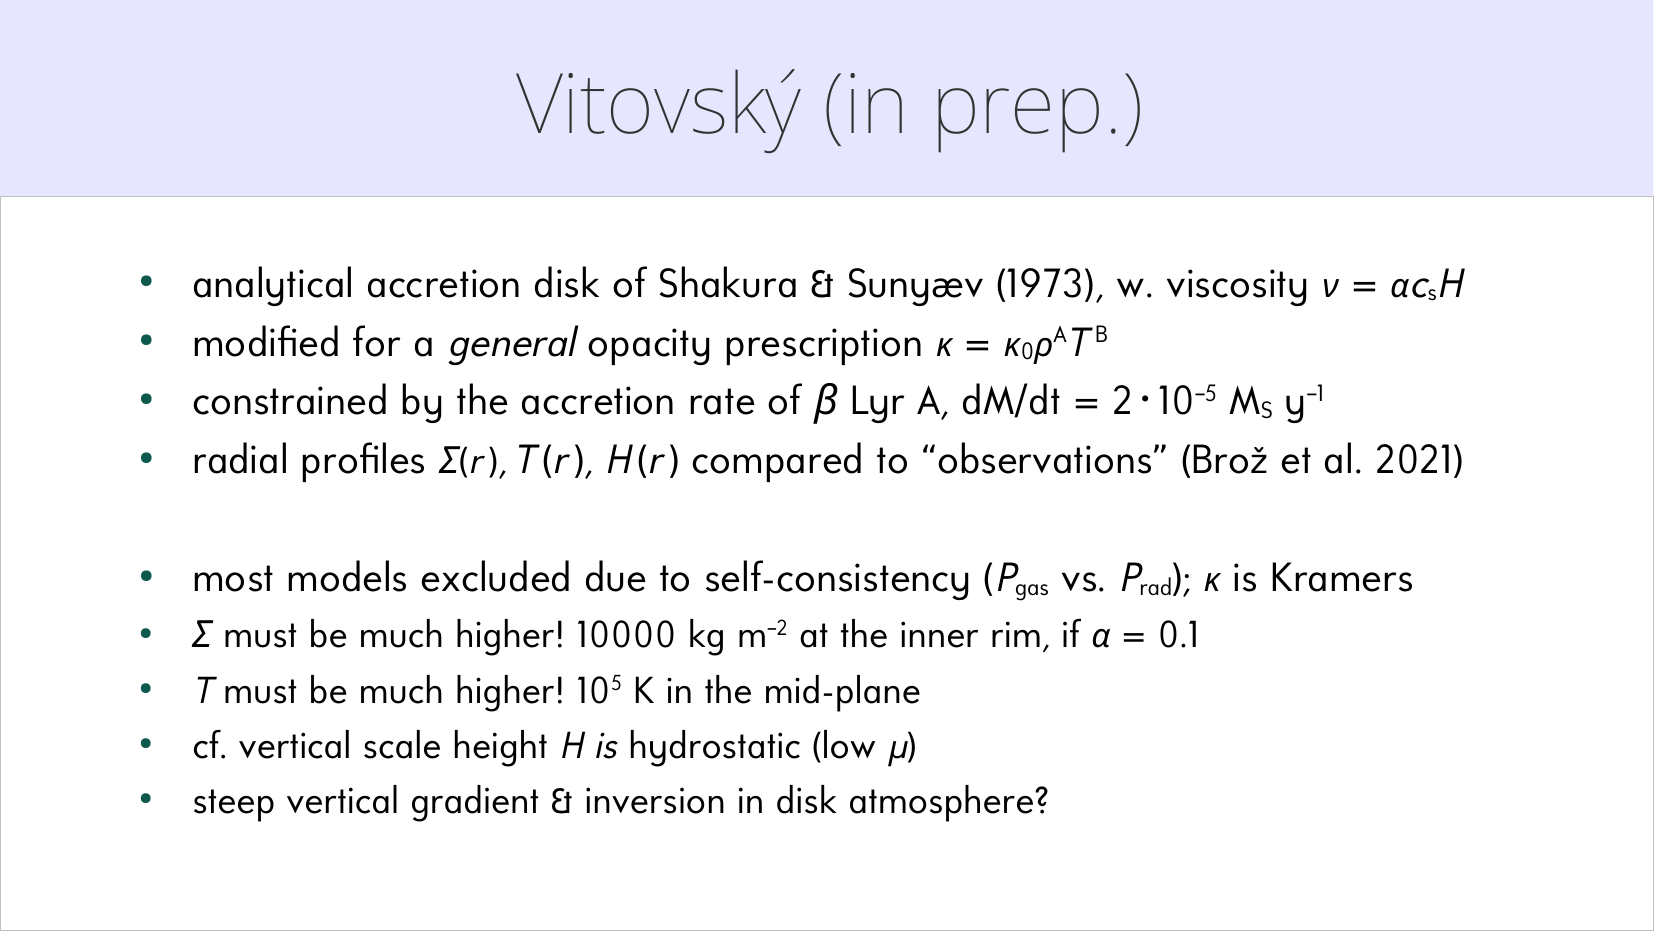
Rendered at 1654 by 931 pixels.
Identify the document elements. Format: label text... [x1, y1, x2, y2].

title Vitovský (in prep.) [124, 23, 1537, 179]
list analytical accretion disk of Shakura & Sunyaev (1973), w. viscosity ν = αcsH modified for a general opacity prescription κ = κ0ρAT B constrained by the accretion rate of β Lyr A, dM/dt = 2 ∙ 10−5 MS y−1 radial profiles Σ(r ), T (r ), H (r ) compared to “observations” (Brož et al. 2021) most models excluded due to self-consistency (Pgas vs. Prad); κ is Kramers Σ must be much higher! 10000 kg m−2 at the inner rim, if α = 0.1 T must be much higher! 105 K in the mid-plane cf. vertical scale height H is hydrostatic (low μ) steep vertical gradient & inversion in disk atmosphere? [121, 258, 1534, 823]
